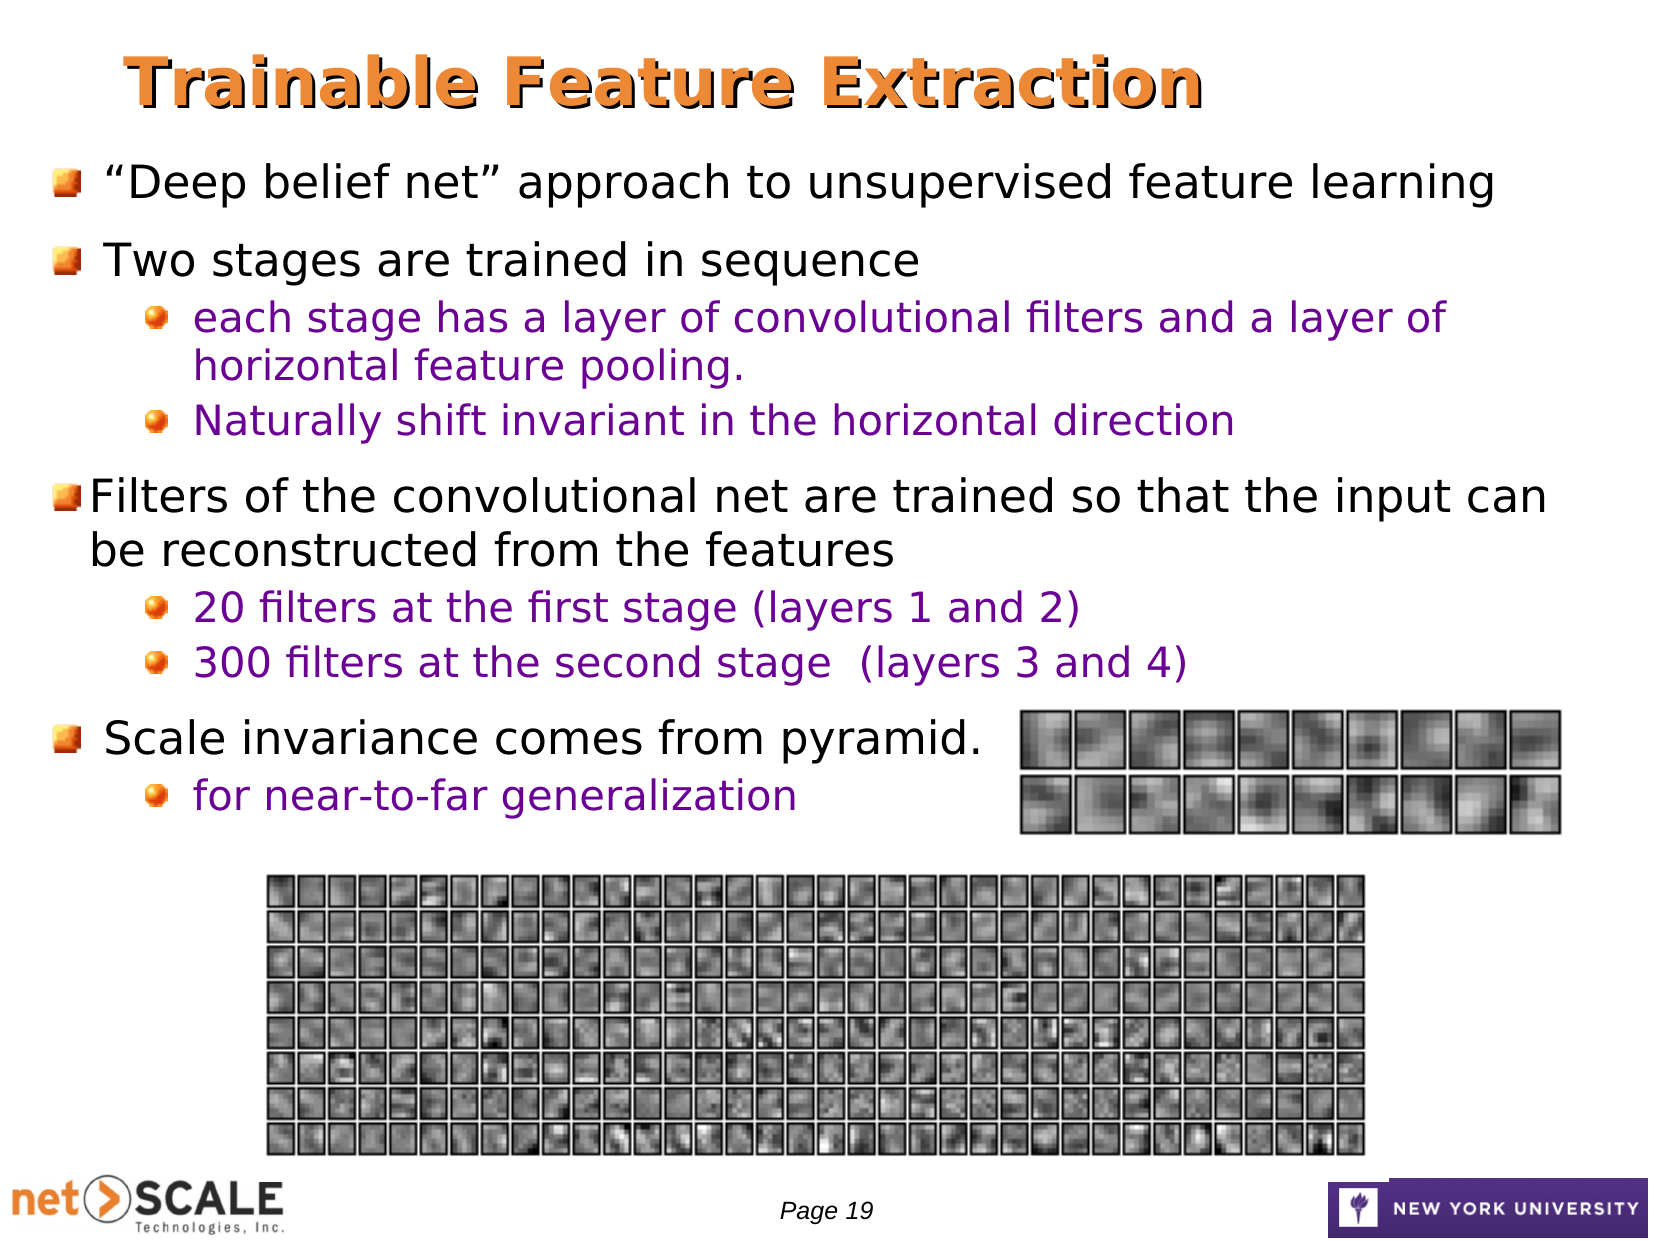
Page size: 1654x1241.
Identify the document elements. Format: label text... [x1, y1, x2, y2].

picture [12, 988, 1648, 1238]
list “Deep belief net” approach to unsupervised feature learning Two stages are trained in sequence each stage has a layer of convolutional filters and a layer of horizontal feature pooling. Naturally shift invariant in the horizontal direction Filters of the convolutional net are trained so that the input can be reconstructed from the features 20 filters at the first stage (layers 1 and 2) 300 filters at the second stage (layers 3 and 4) Scale invariance comes from pyramid. for near-to-far generalization [51, 155, 1598, 988]
title Trainable Feature Extraction [123, 0, 1626, 166]
